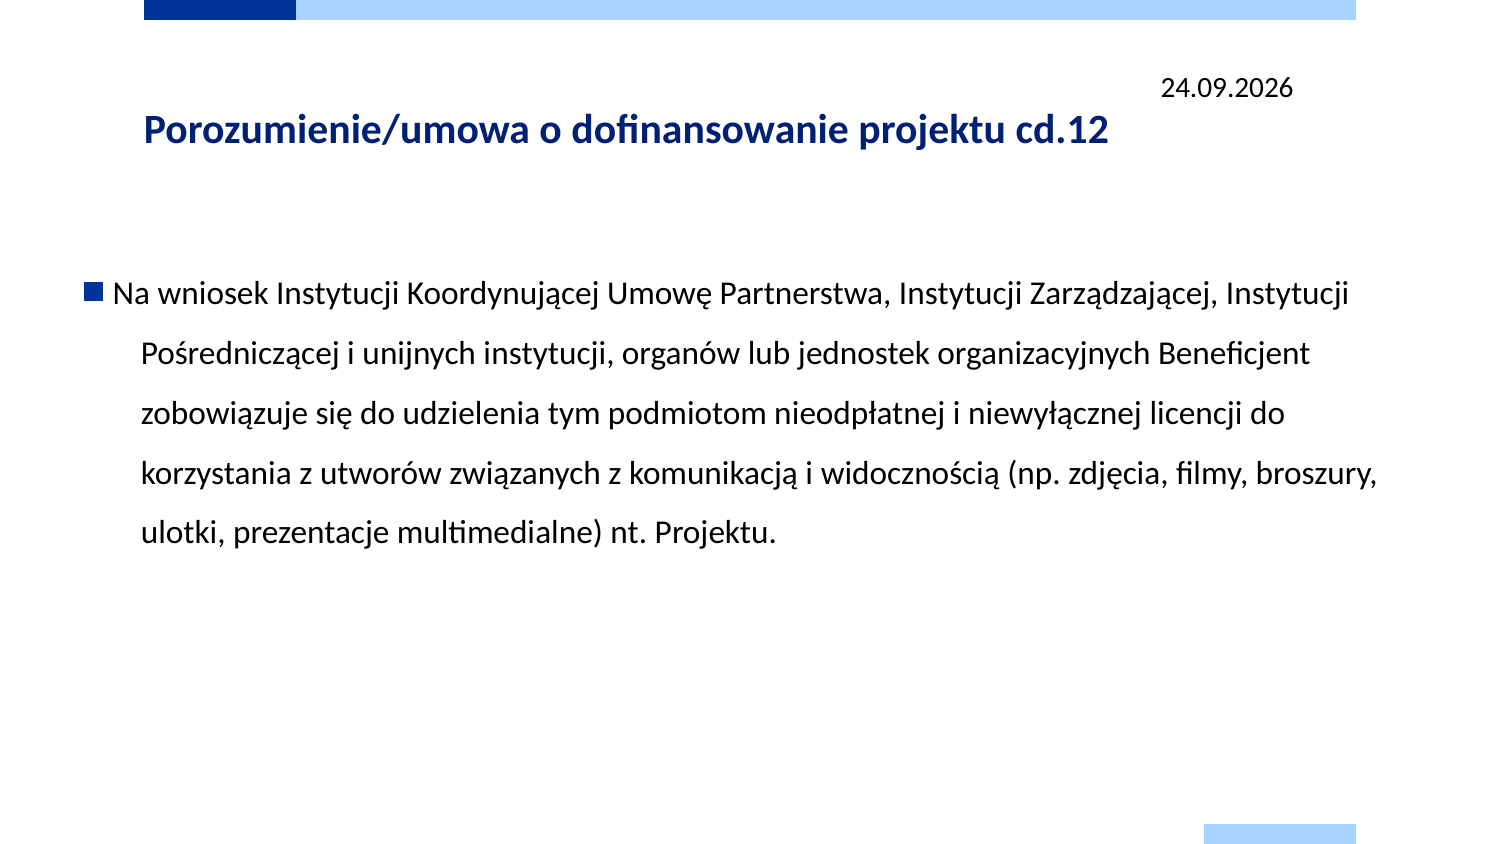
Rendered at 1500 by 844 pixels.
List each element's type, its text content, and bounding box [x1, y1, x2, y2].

title Porozumienie/umowa o dofinansowanie projektu cd.12 [143, 100, 1357, 221]
text_box 02.07.2024 [1145, 60, 1347, 102]
text_box Na wniosek Instytucji Koordynującej Umowę Partnerstwa, Instytucji Zarządzającej, Instytucji Pośredniczącej i unijnych instytucji, organów lub jednostek organizacyjnych Beneficjent zobowiązuje się do udzielenia tym podmiotom nieodpłatnej i niewyłącznej licencji do korzystania z utworów związanych z komunikacją i widocznością (np. zdjęcia, filmy, broszury, ulotki, prezentacje multimedialne) nt. Projektu. [84, 251, 1446, 728]
